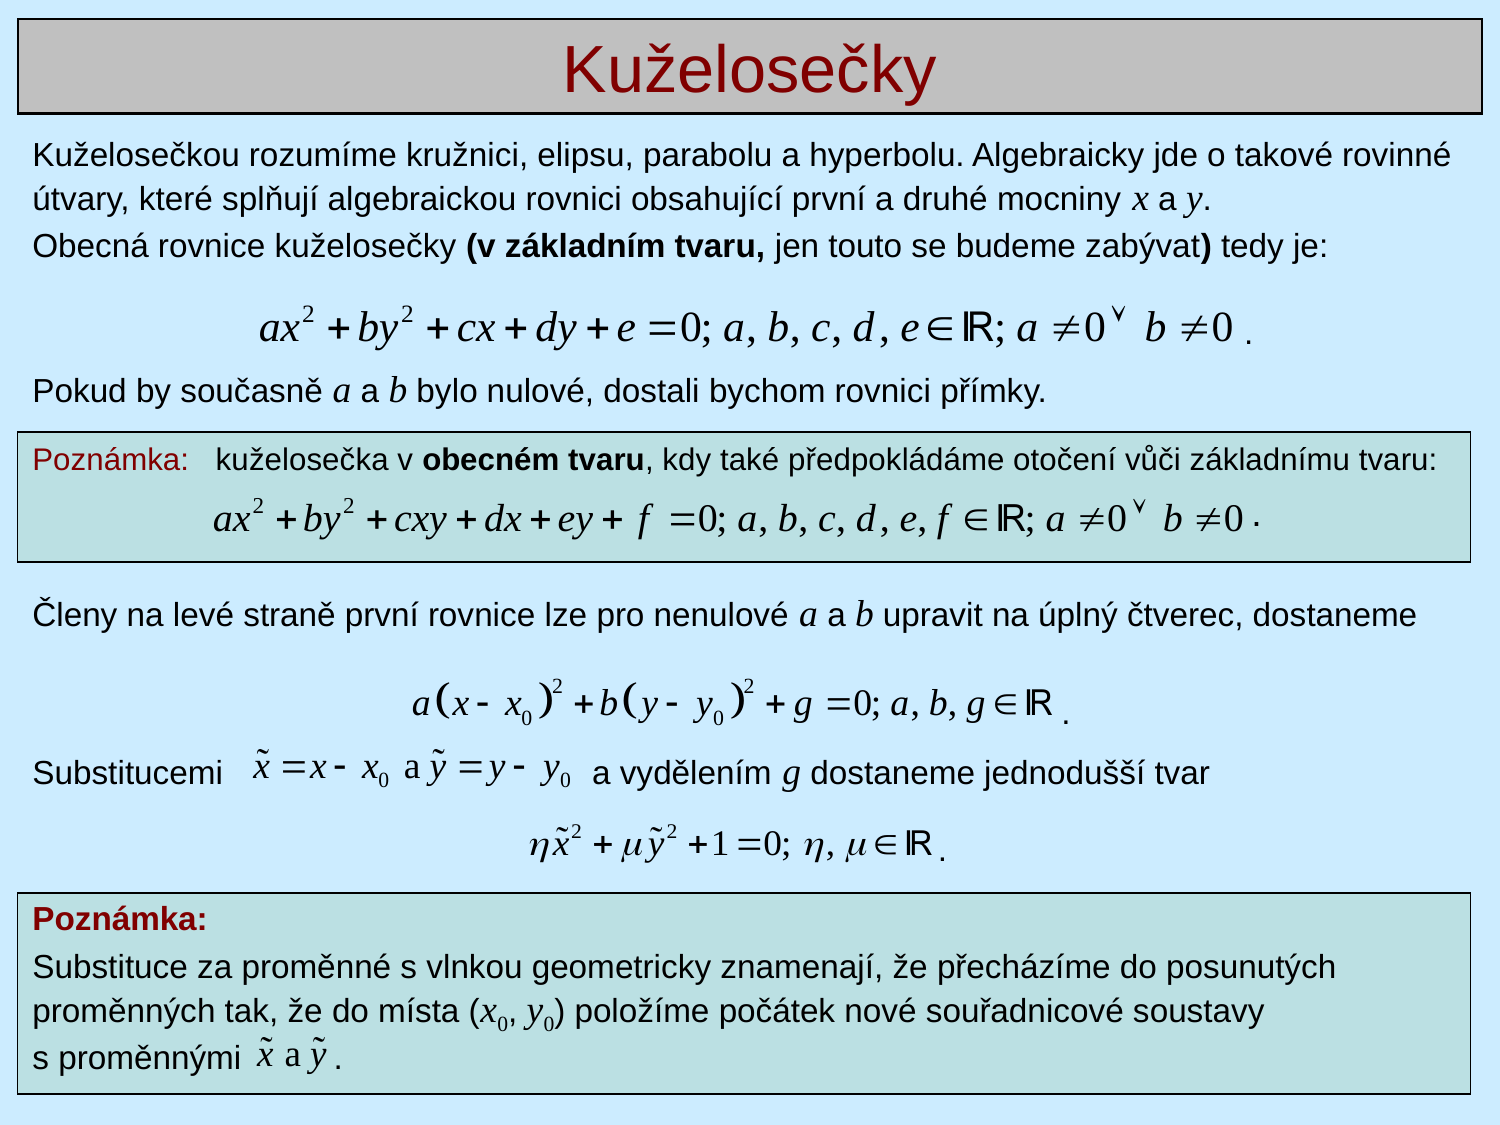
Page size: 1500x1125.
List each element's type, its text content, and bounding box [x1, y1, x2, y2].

picture [245, 740, 578, 797]
title Kuželosečky [17, 19, 1483, 114]
picture [525, 816, 940, 871]
picture [252, 294, 1240, 360]
picture [249, 1031, 334, 1082]
text_box Kuželosečkou rozumíme kružnici, elipsu, parabolu a hyperbolu. Algebraicky jde o takové rovinné útvary, které splňují algebraickou rovnici obsahující první a druhé mocniny x a y. Obecná rovnice kuželosečky (v základním tvaru, jen touto se budeme zabývat) tedy je: . Pokud by současně a a b bylo nulové, dostali bychom rovnici přímky. Poznámka: kuželosečka v obecném tvaru, kdy také předpokládáme otočení vůči základnímu tvaru: . Členy na levé straně první rovnice lze pro nenulové a a b upravit na úplný čtverec, dostaneme . Substitucemi a vydělením g dostaneme jednodušší tvar . Poznámka: Substituce za proměnné s vlnkou geometricky znamenají, že přecházíme do posunutých proměnných tak, že do místa (x0, y0) položíme počátek nové souřadnicové soustavy s proměnnými . [17, 125, 1483, 1084]
picture [406, 668, 1061, 738]
text_box [17, 1084, 1471, 1095]
picture [206, 489, 1250, 548]
